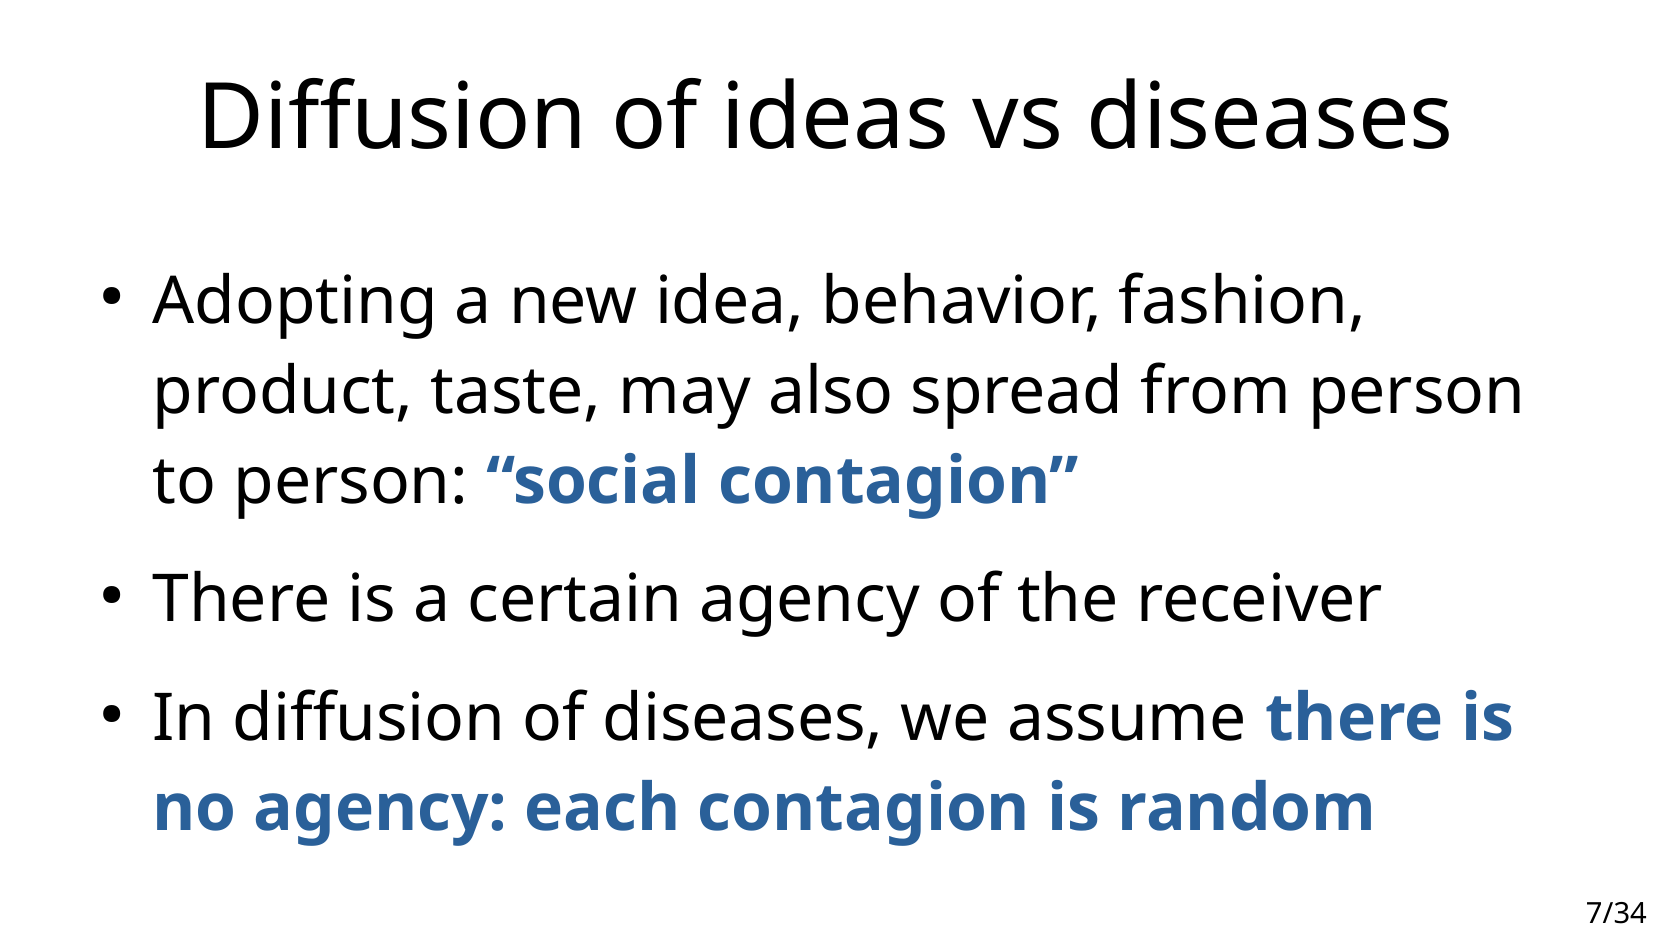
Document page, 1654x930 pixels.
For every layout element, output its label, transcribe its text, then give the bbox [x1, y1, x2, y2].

title Diffusion of ideas vs diseases [82, 1, 1571, 225]
list Adopting a new idea, behavior, fashion, product, taste, may also spread from person to person: “social contagion” There is a certain agency of the receiver In diffusion of diseases, we assume there is no agency: each contagion is random [82, 252, 1571, 856]
